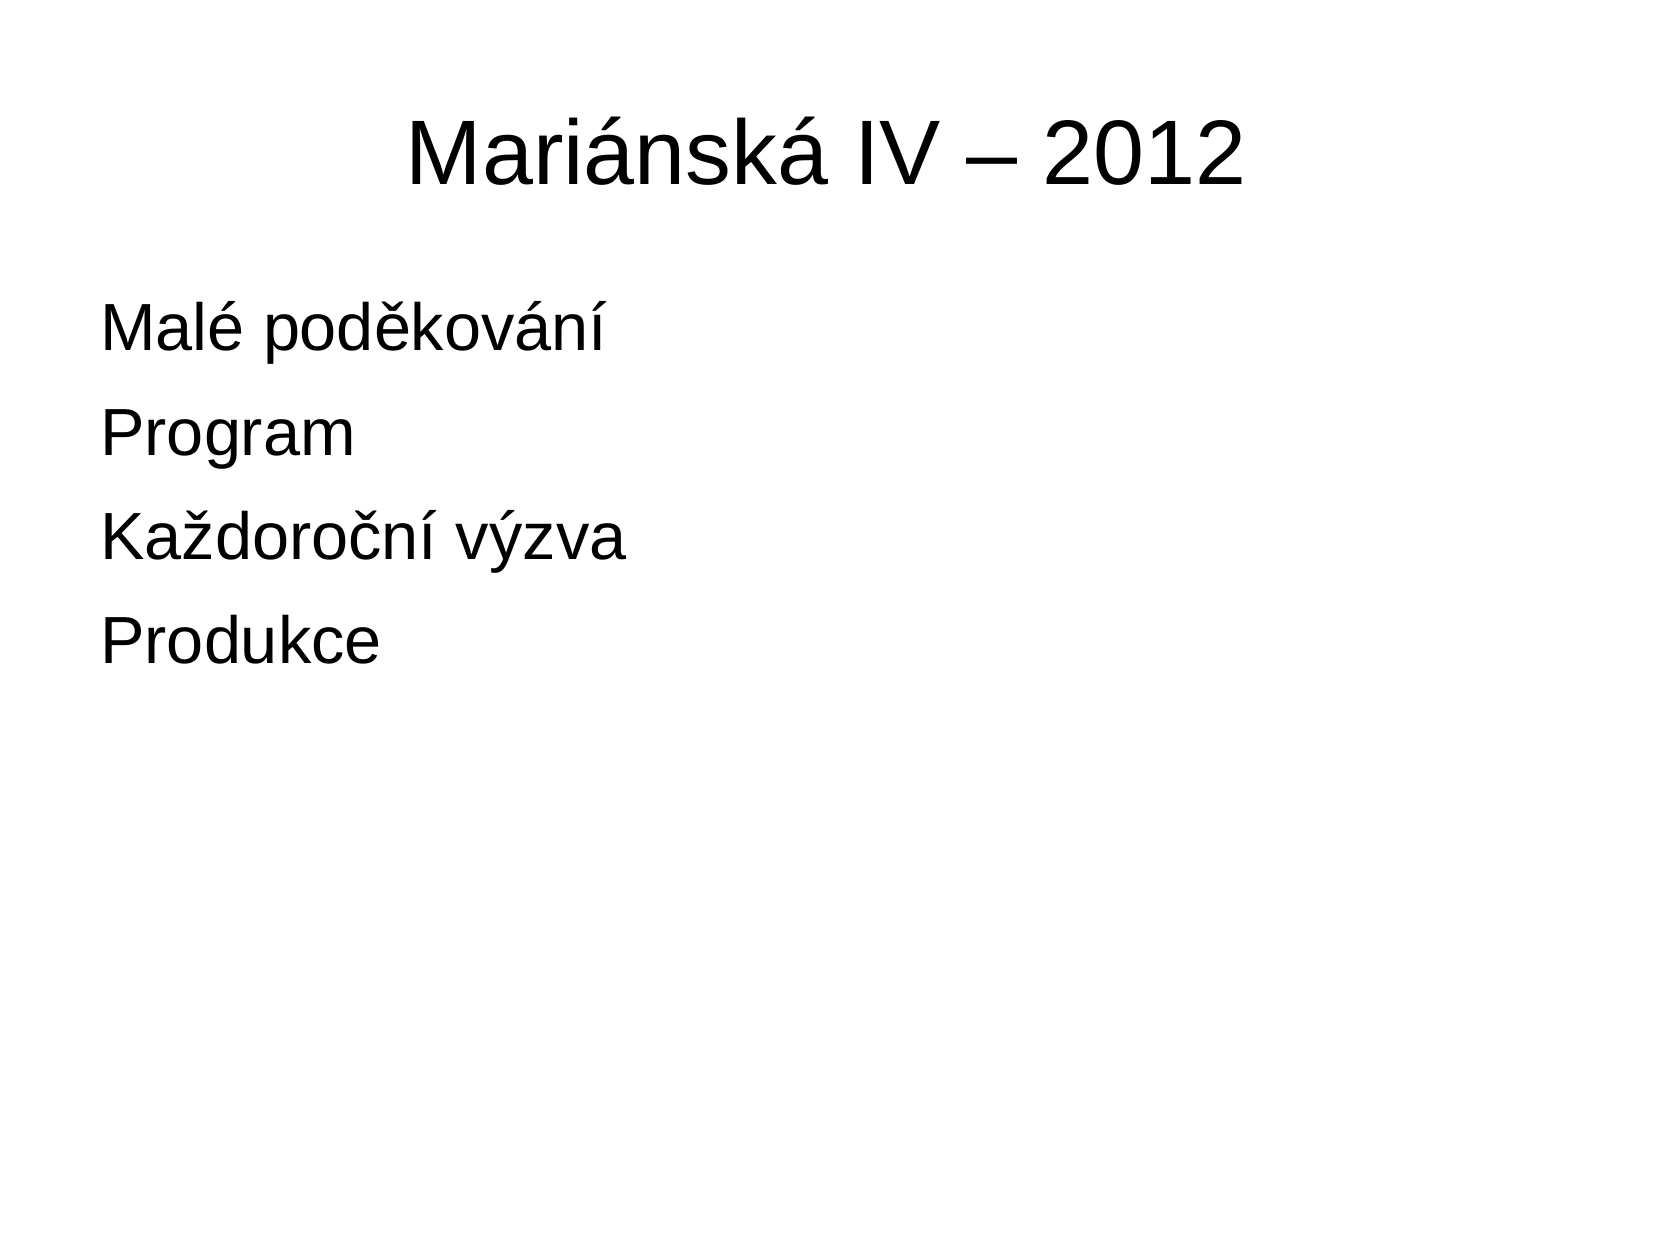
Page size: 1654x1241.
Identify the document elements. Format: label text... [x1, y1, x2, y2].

title Mariánská IV – 2012 [82, 49, 1571, 257]
list Malé poděkování Program Každoroční výzva Produkce [82, 290, 1571, 1094]
